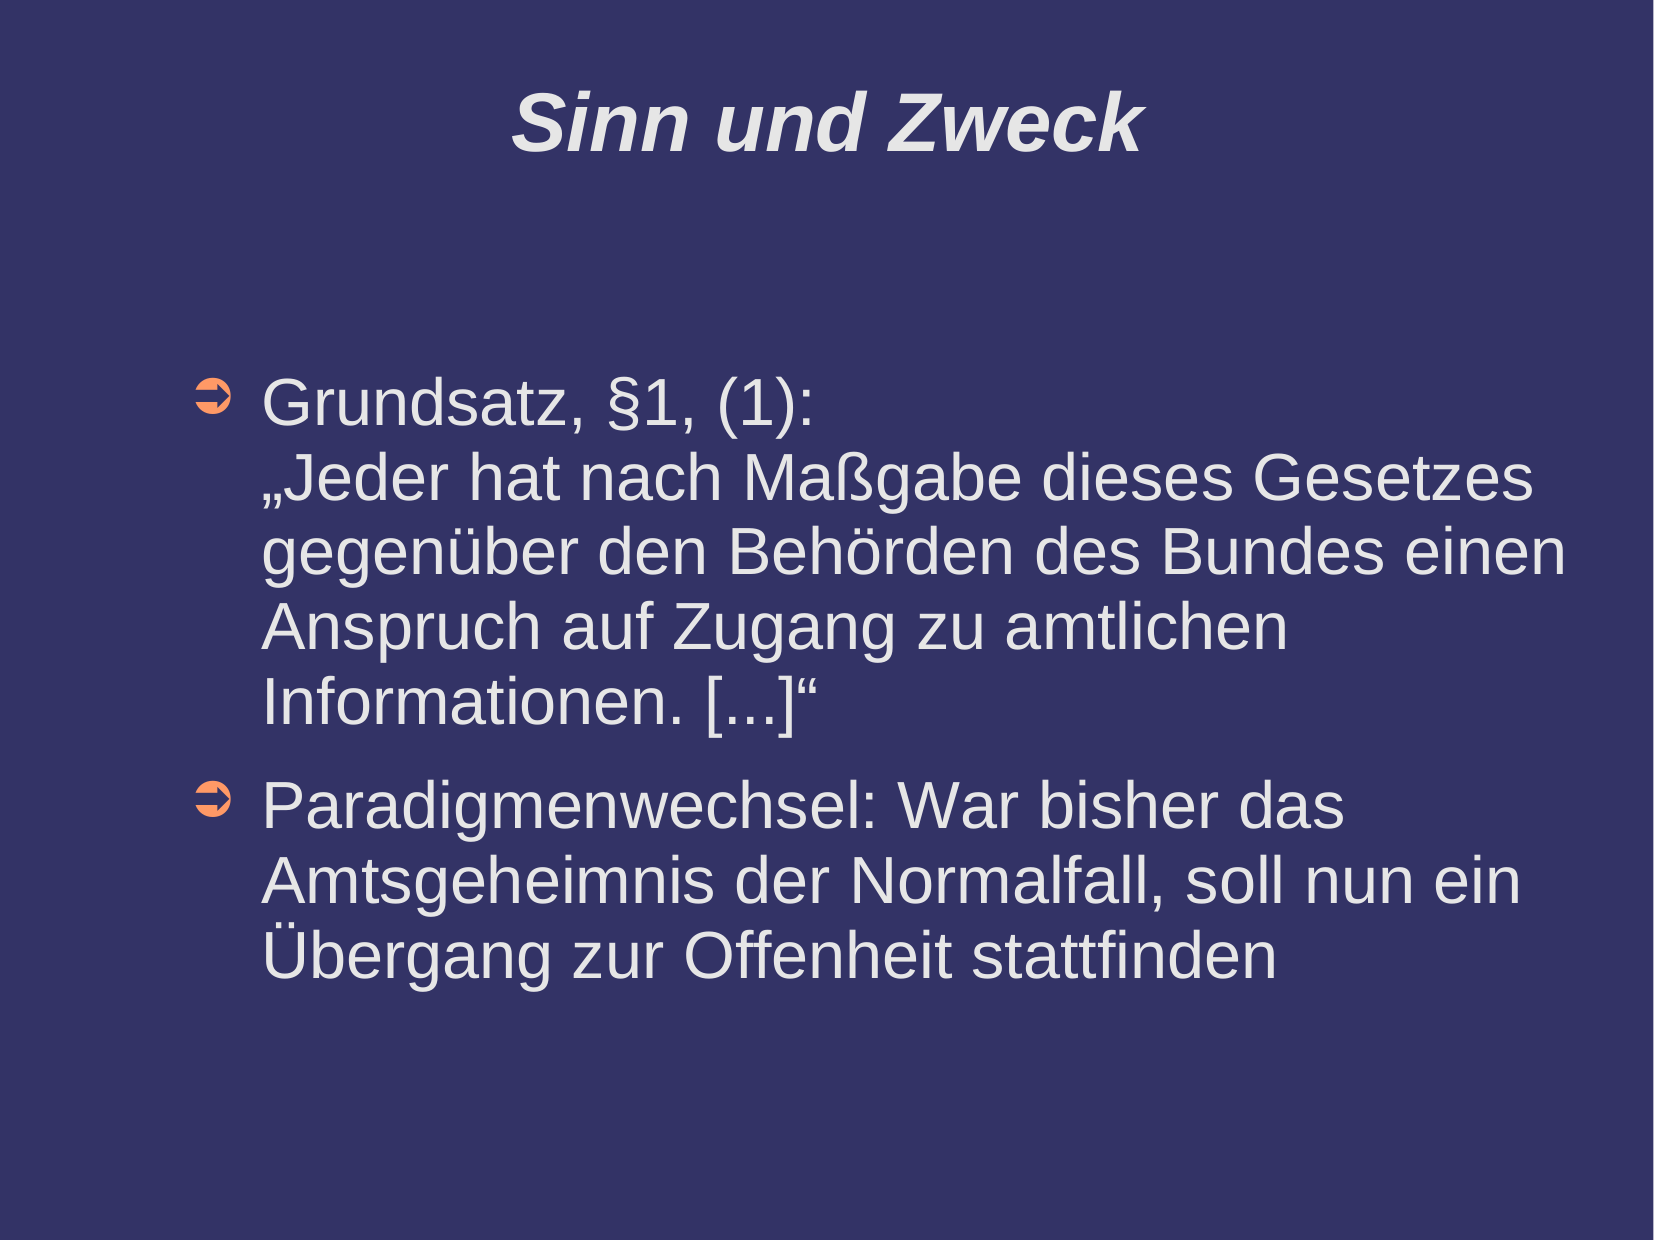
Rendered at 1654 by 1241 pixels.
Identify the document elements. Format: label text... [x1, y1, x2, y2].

list Grundsatz, §1, (1): „Jeder hat nach Maßgabe dieses Gesetzes gegenüber den Behörden des Bundes einen Anspruch auf Zugang zu amtlichen Informationen. [...]“ Paradigmenwechsel: War bisher das Amtsgeheimnis der Normalfall, soll nun ein Übergang zur Offenheit stattfinden [178, 364, 1570, 1147]
title Sinn und Zweck [121, 19, 1534, 227]
